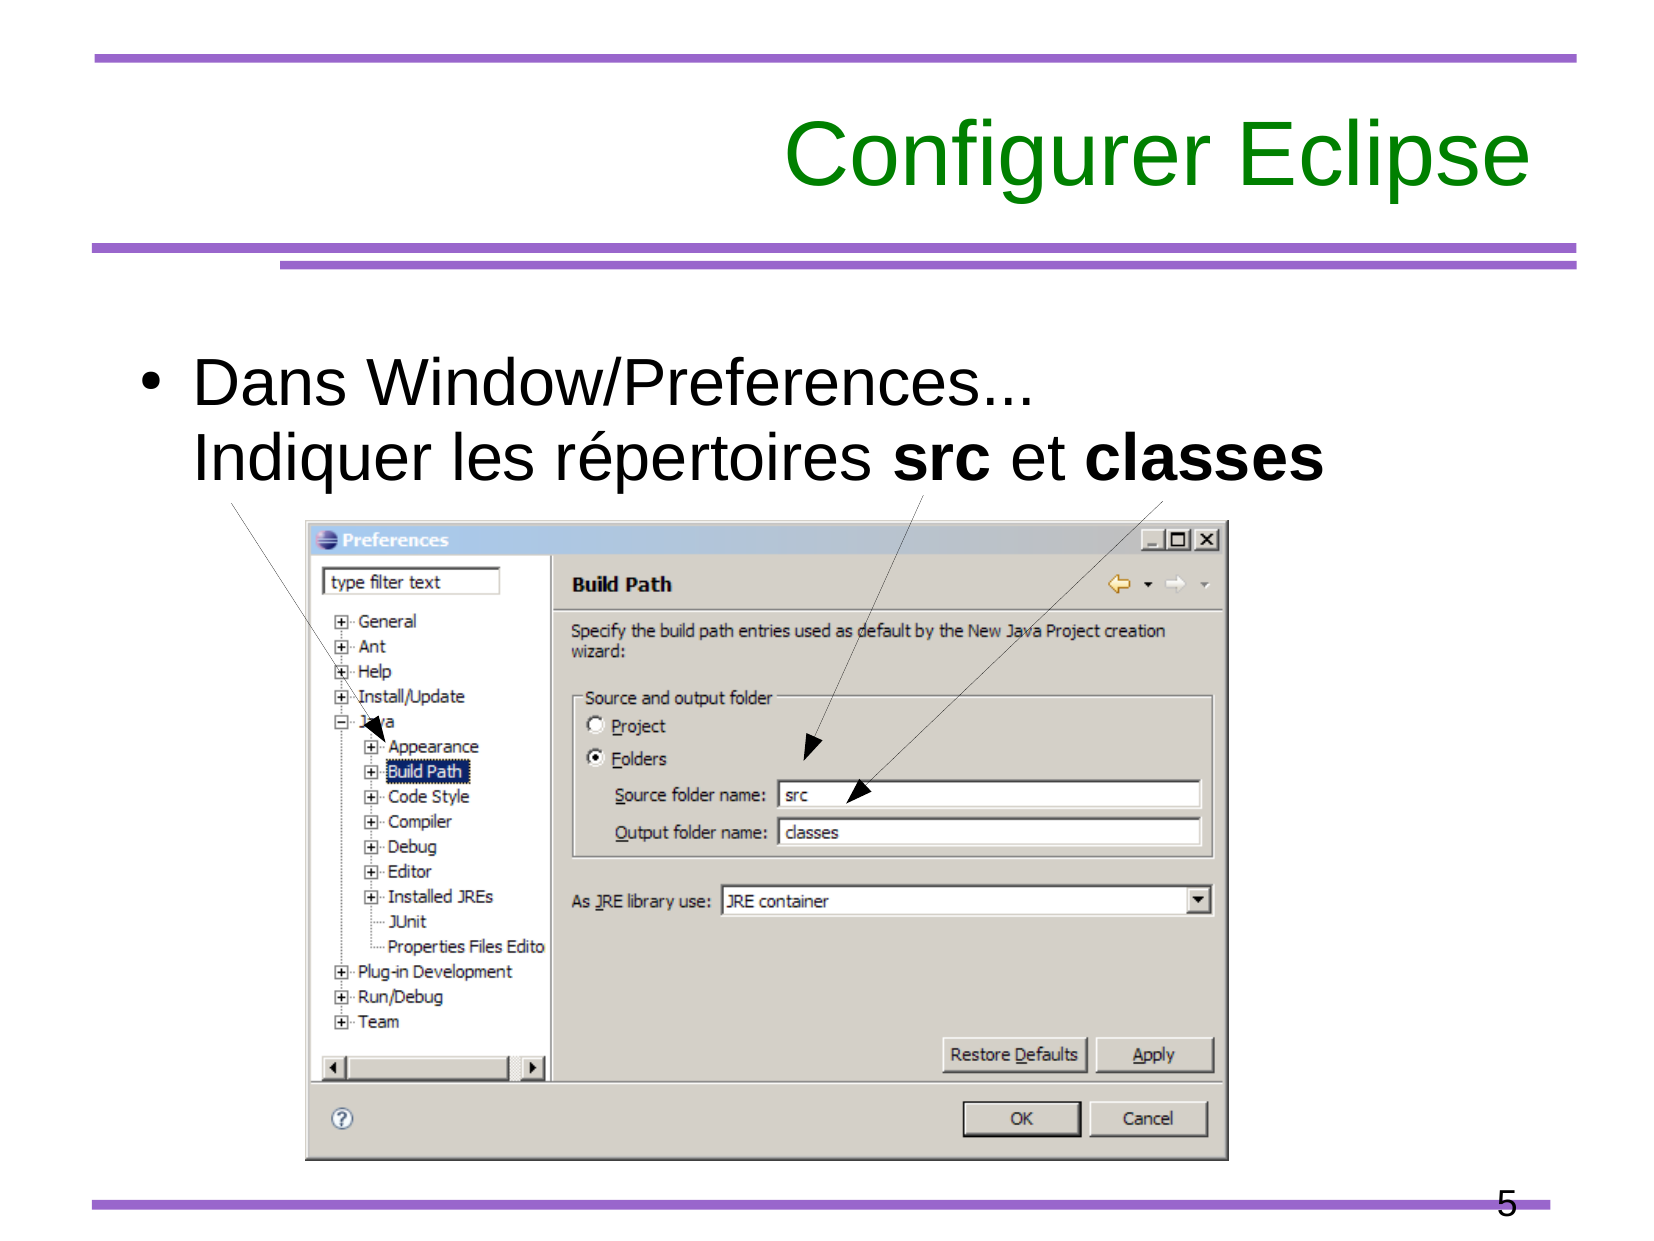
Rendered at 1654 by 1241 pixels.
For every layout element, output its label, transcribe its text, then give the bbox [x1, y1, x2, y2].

picture [305, 520, 1229, 1161]
title Configurer Eclipse [121, 49, 1534, 257]
list Dans Window/Preferences... Indiquer les répertoires src et classes [121, 344, 1534, 495]
